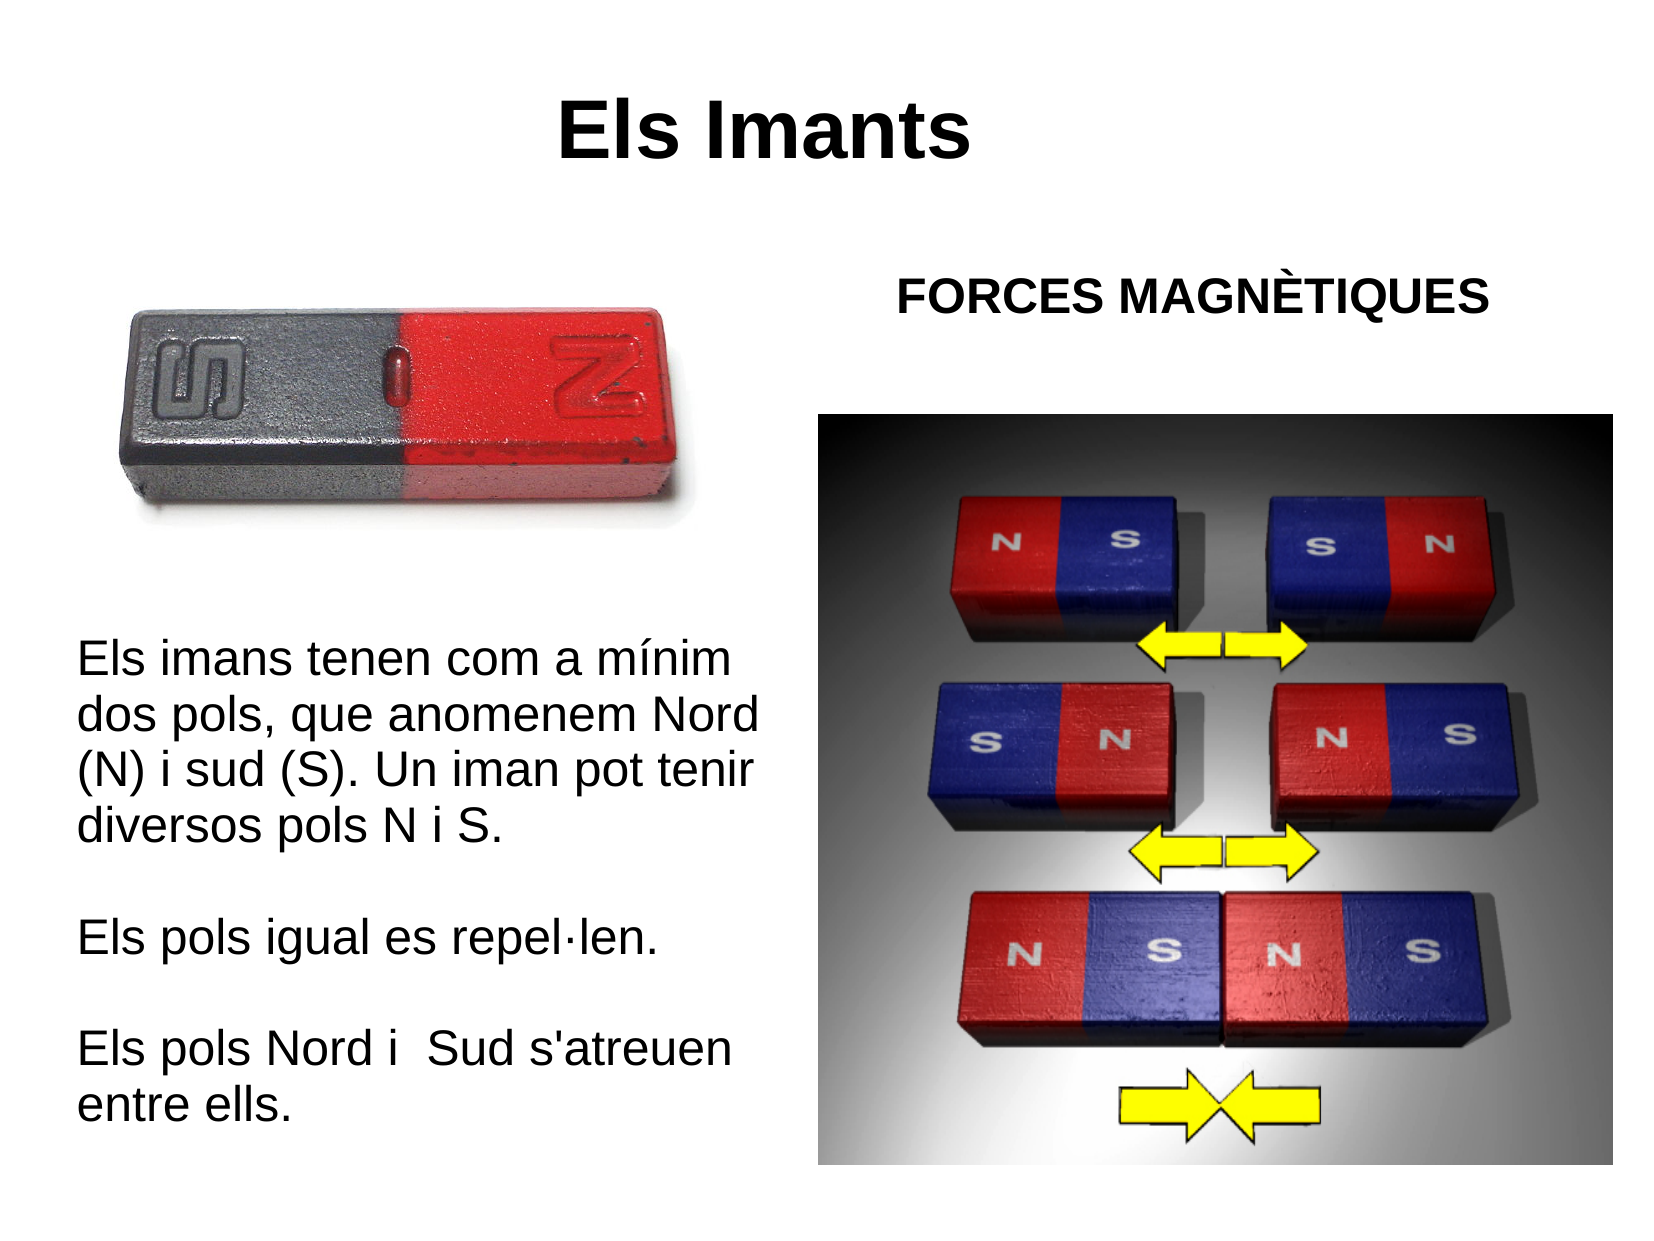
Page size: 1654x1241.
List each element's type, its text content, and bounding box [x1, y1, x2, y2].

text_box Els imans tenen com a mínim dos pols, que anomenem Nord (N) i sud (S). Un iman pot tenir diversos pols N i S. Els pols igual es repel·len. Els pols Nord i Sud s'atreuen entre ells. [61, 622, 782, 1140]
picture [78, 277, 716, 537]
picture [818, 414, 1613, 1165]
text_box Els Imants [541, 76, 1012, 184]
text_box FORCES MAGNÈTIQUES [881, 261, 1549, 332]
